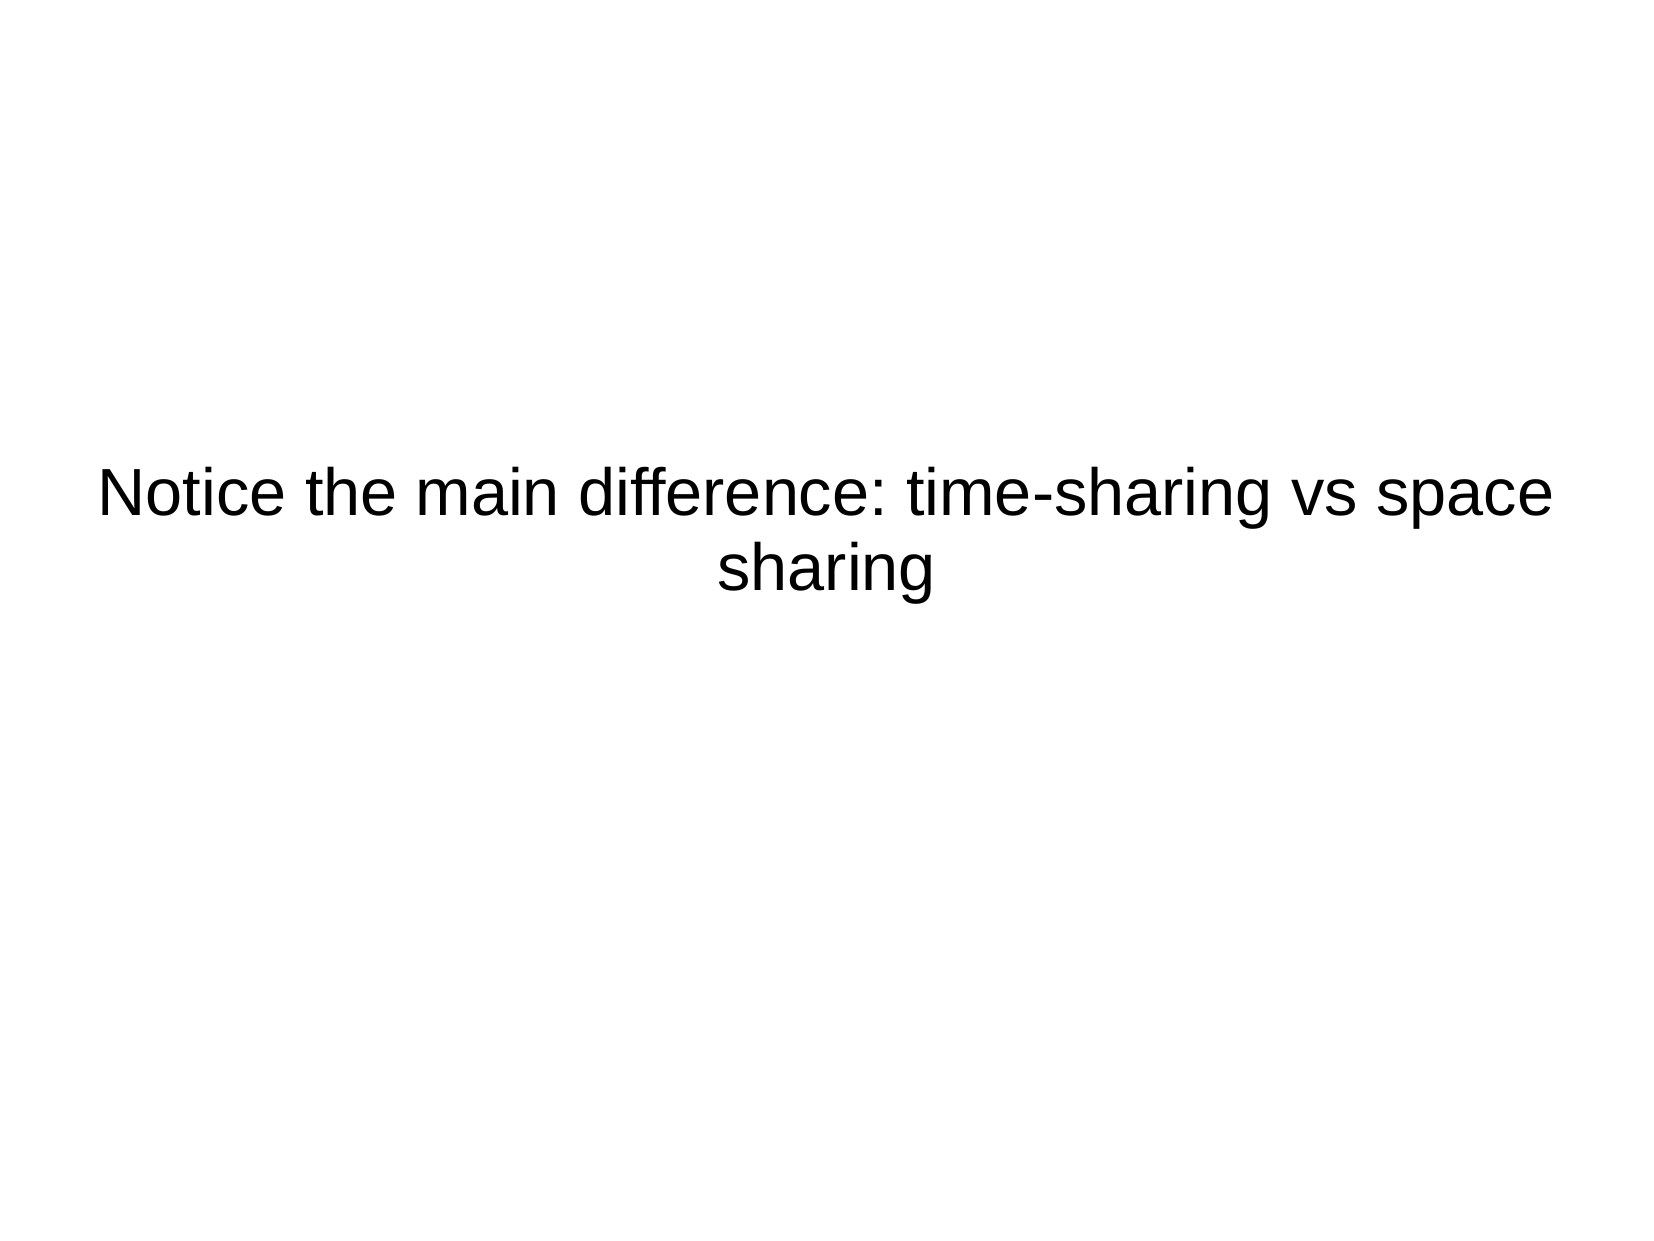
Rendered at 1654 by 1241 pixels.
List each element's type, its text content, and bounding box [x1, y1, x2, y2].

subtitle Notice the main difference: time-sharing vs space sharing [82, 49, 1571, 1010]
